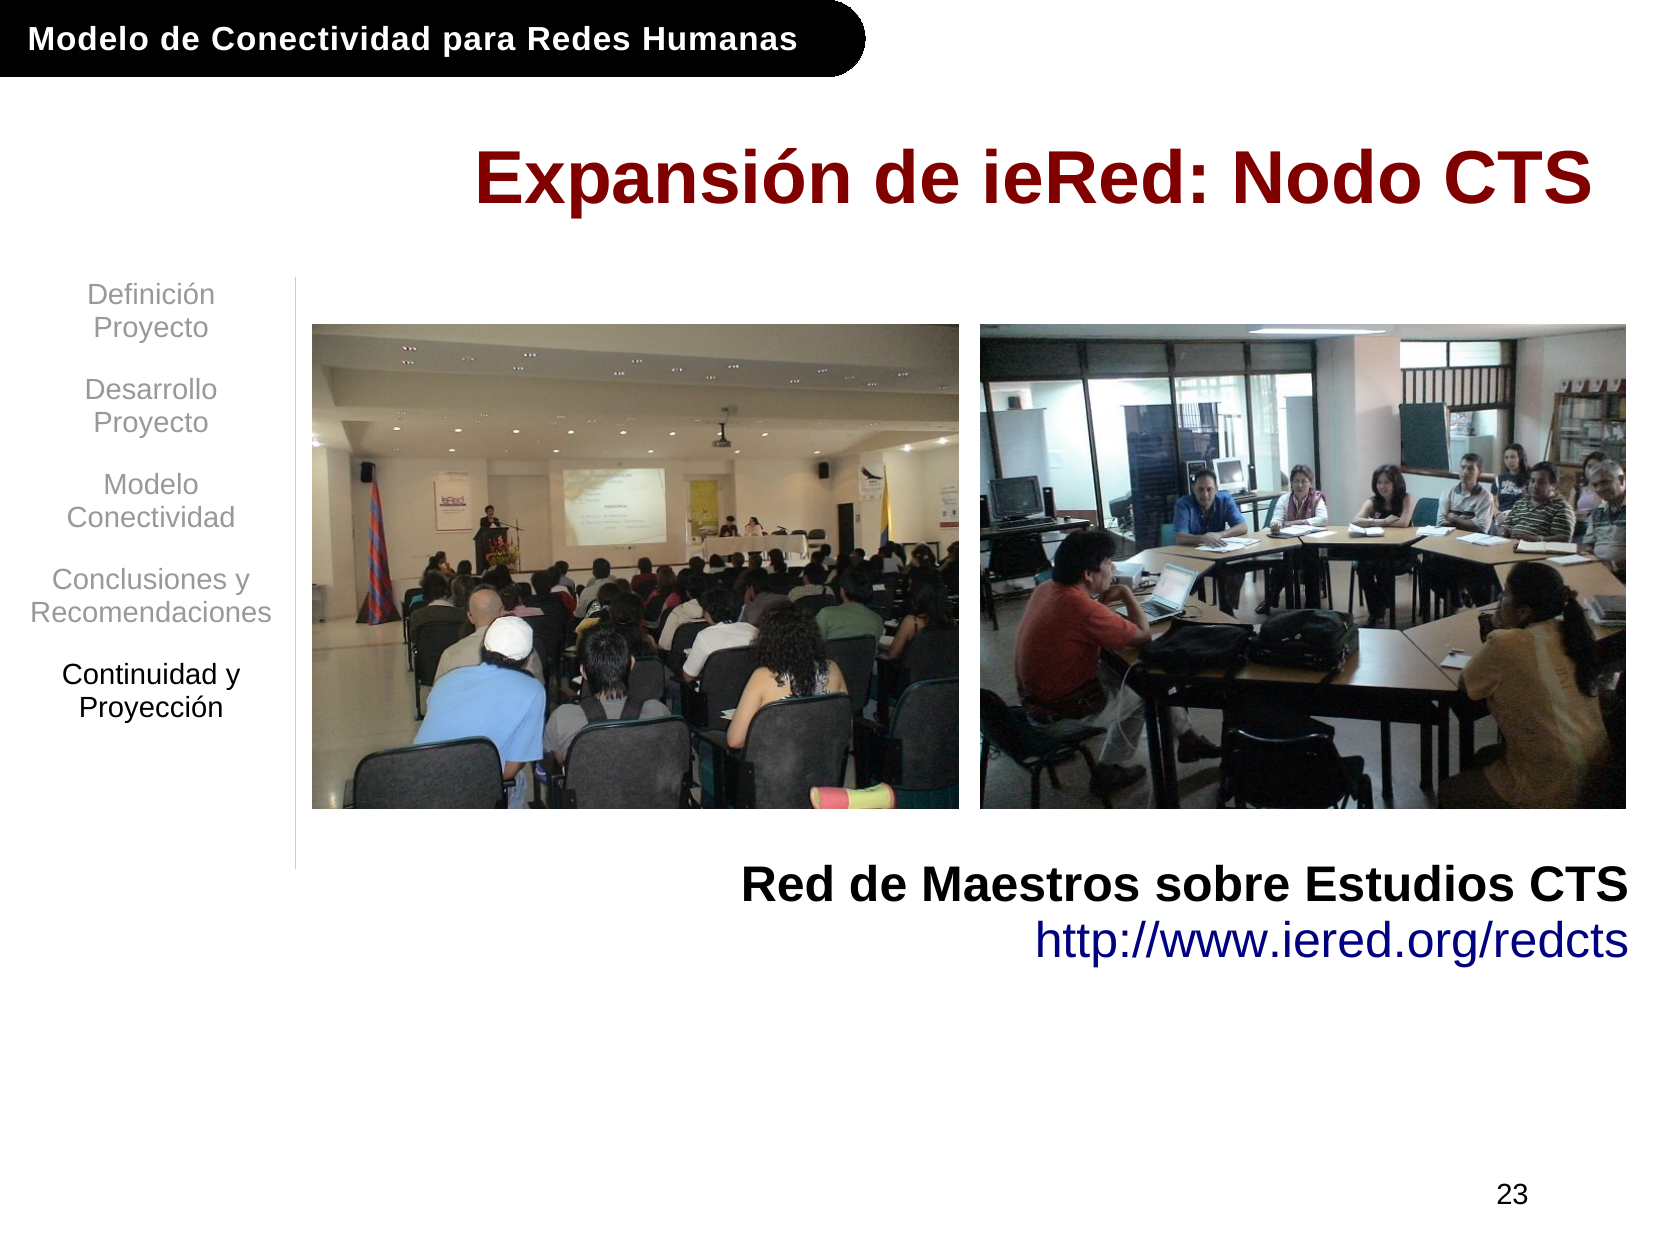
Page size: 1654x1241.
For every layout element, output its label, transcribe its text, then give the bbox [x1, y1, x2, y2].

list Definición Proyecto Desarrollo Proyecto Modelo Conectividad Conclusiones y Recomendaciones Continuidad y Proyección [18, 277, 285, 862]
text_box Red de Maestros sobre Estudios CTS http://www.iered.org/redcts [740, 856, 1613, 968]
picture [312, 324, 959, 810]
picture [980, 324, 1626, 810]
title Expansión de ieRed: Nodo CTS [118, 118, 1595, 237]
